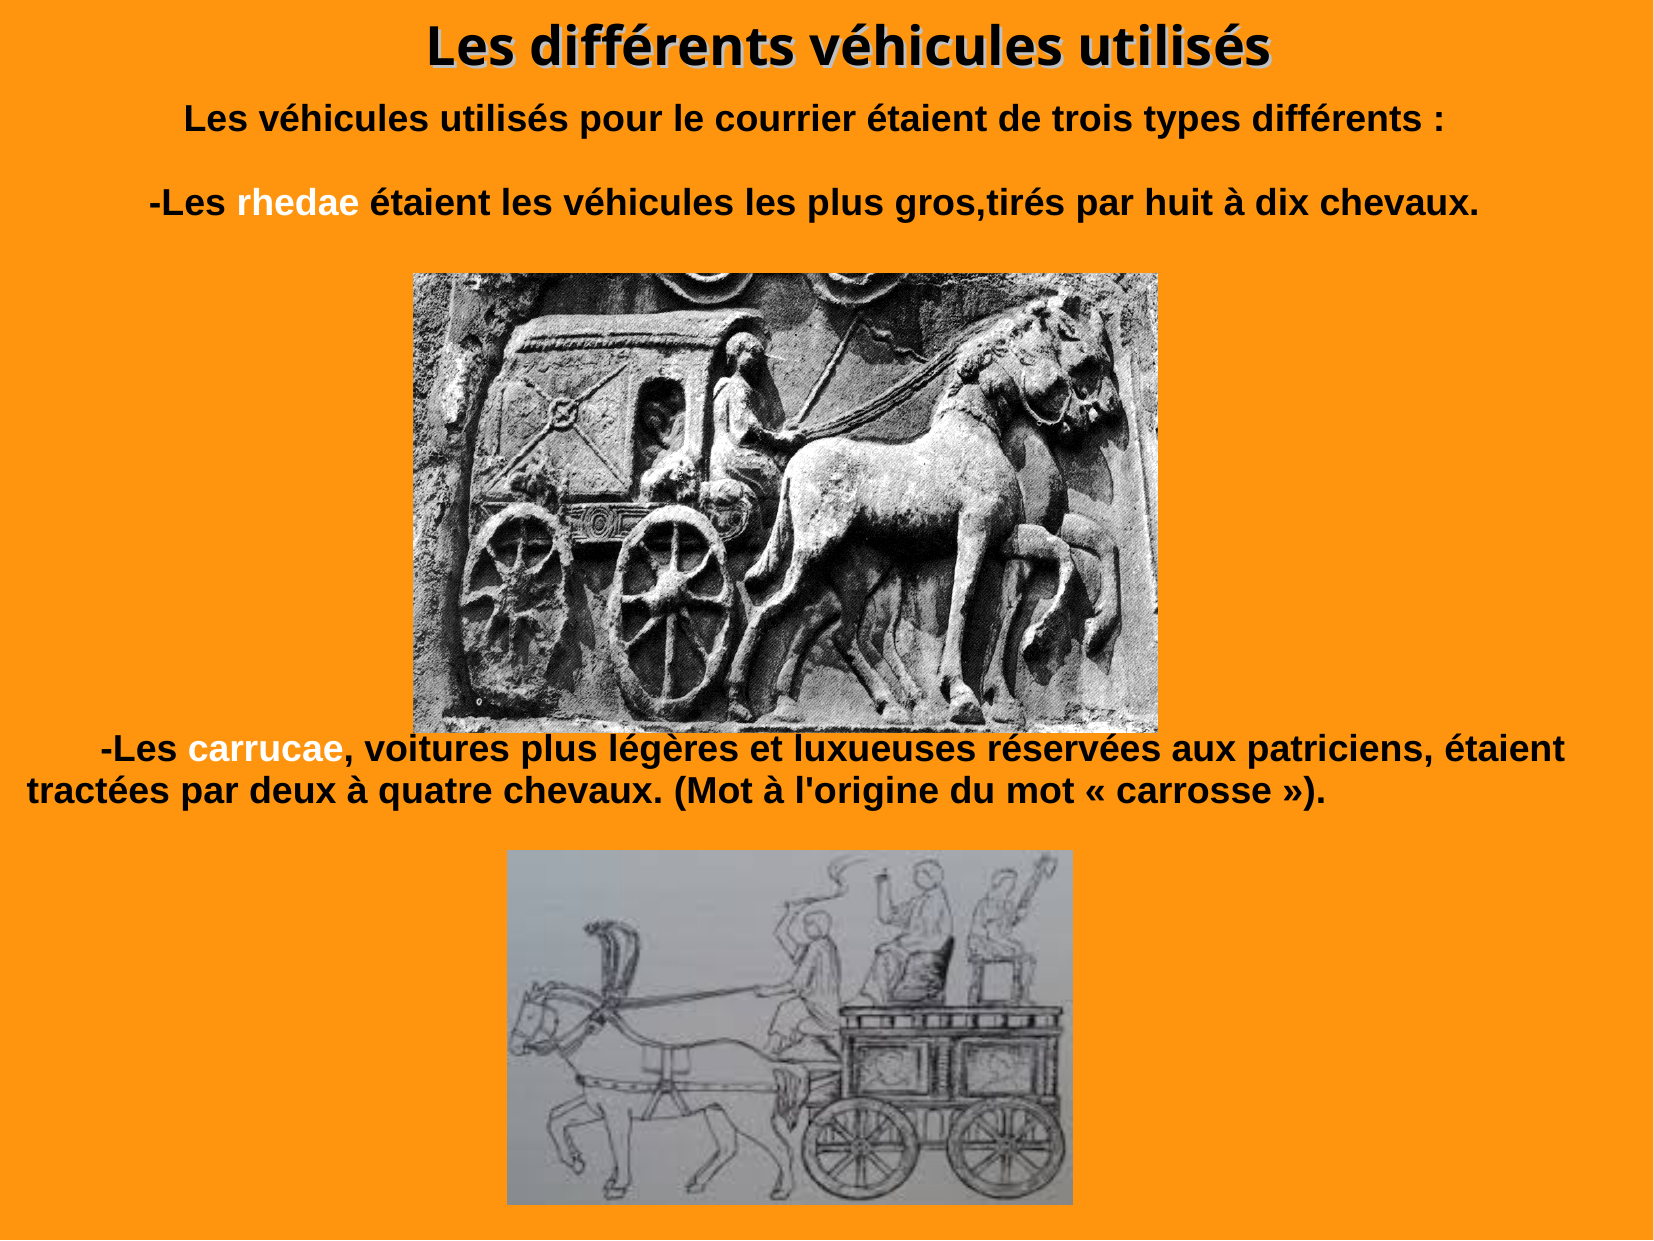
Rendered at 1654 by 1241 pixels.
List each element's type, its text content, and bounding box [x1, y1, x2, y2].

picture [413, 273, 1158, 733]
text_box Les différents véhicules utilisés [295, 0, 1418, 91]
text_box Les véhicules utilisés pour le courrier étaient de trois types différents : -Les rhedae étaient les véhicules les plus gros,tirés par huit à dix chevaux. -Les carrucae, voitures plus légères et luxueuses réservées aux patriciens, étaient tractées par deux à quatre chevaux. (Mot à l'origine du mot « carrosse »). [11, 90, 1619, 1241]
picture [507, 850, 1073, 1205]
